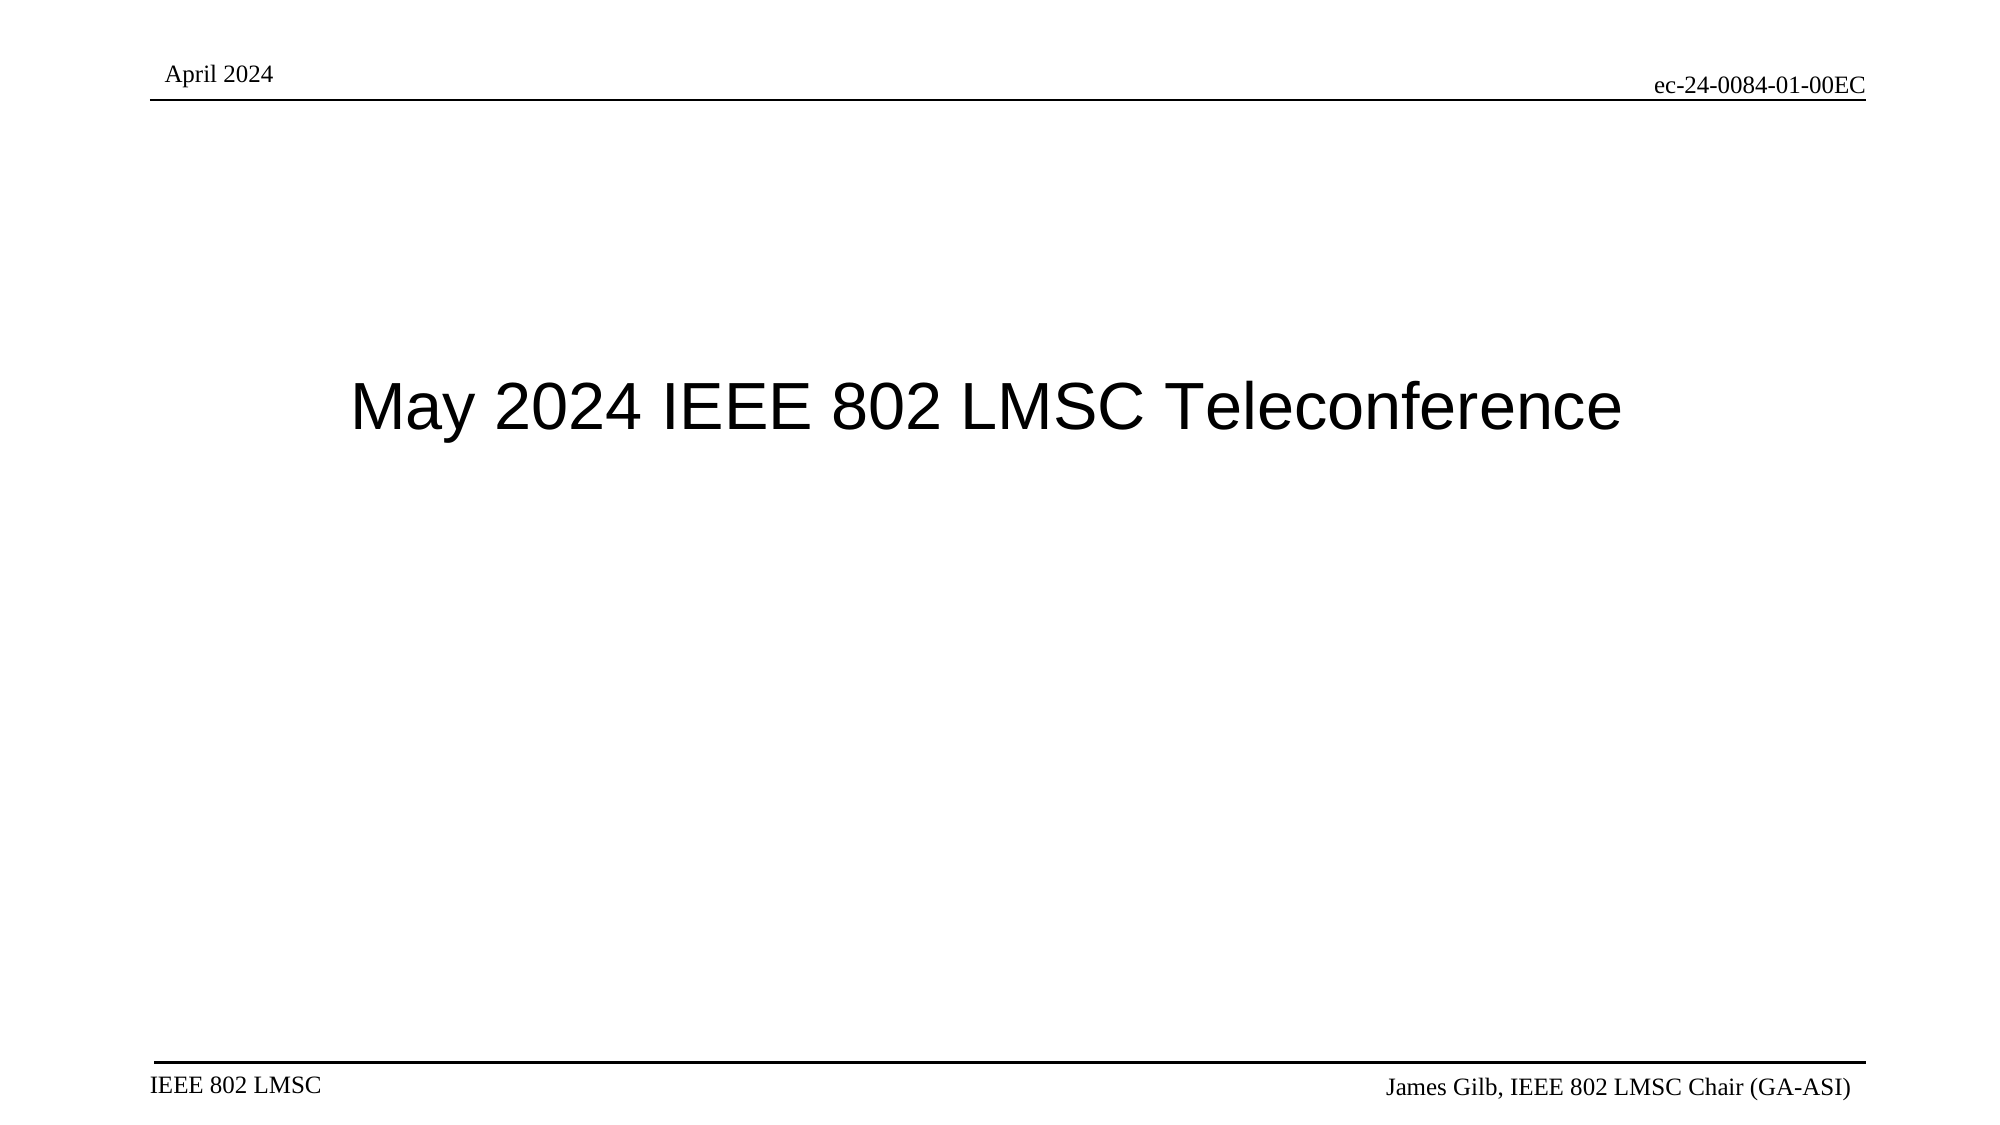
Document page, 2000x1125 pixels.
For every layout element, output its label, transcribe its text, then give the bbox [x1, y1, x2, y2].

subtitle May 2024 IEEE 802 LMSC Teleconference [112, 112, 1863, 693]
